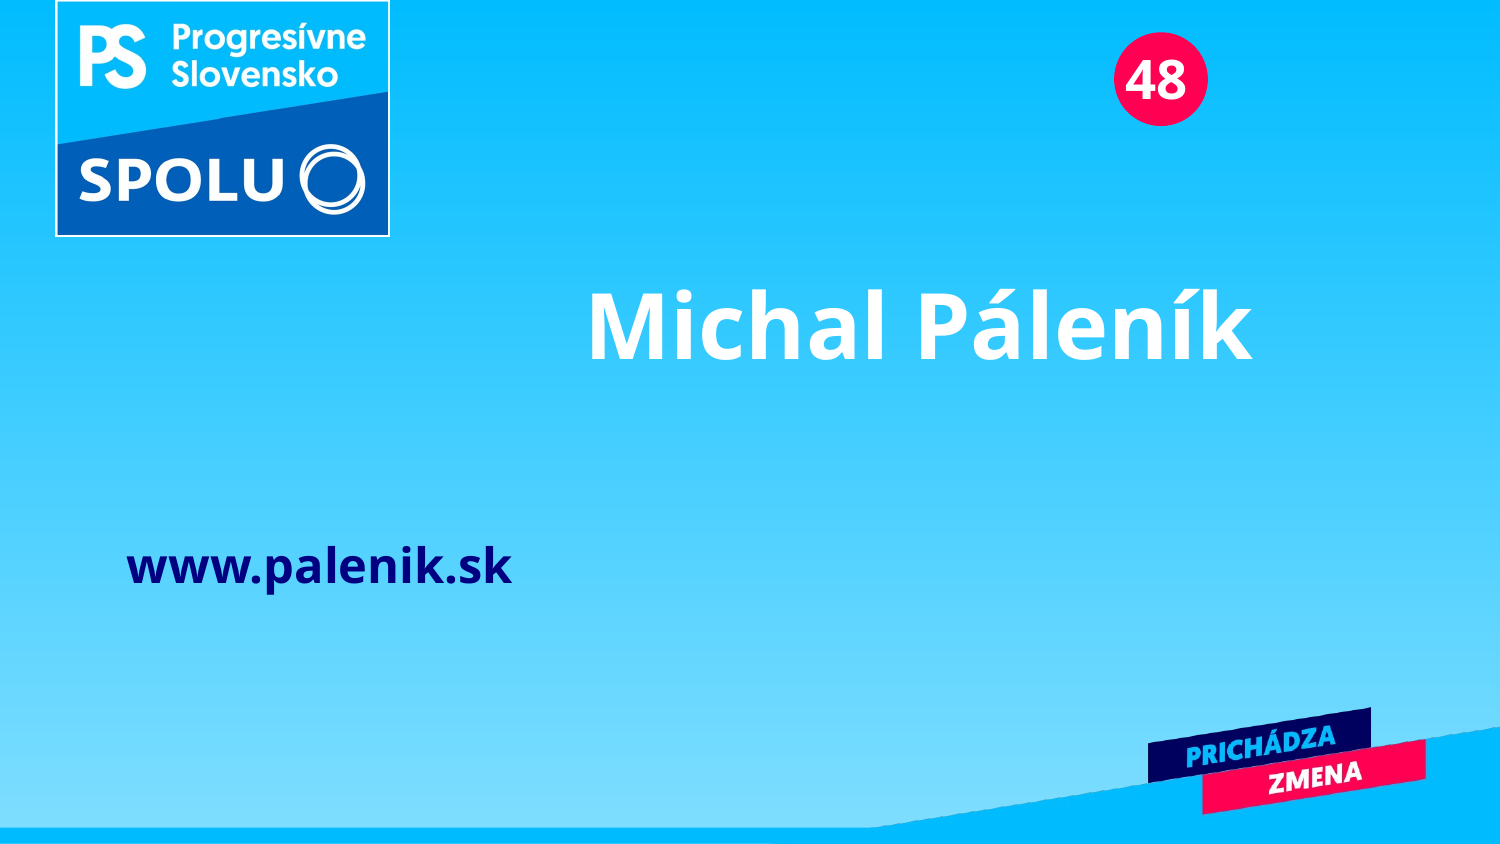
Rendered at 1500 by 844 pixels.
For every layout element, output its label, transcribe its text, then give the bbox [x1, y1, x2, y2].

picture [1115, 33, 1207, 125]
picture [55, 0, 390, 237]
picture [769, 707, 1500, 827]
title Michal Páleník [460, 177, 1378, 472]
list www.palenik.sk [75, 531, 1425, 687]
